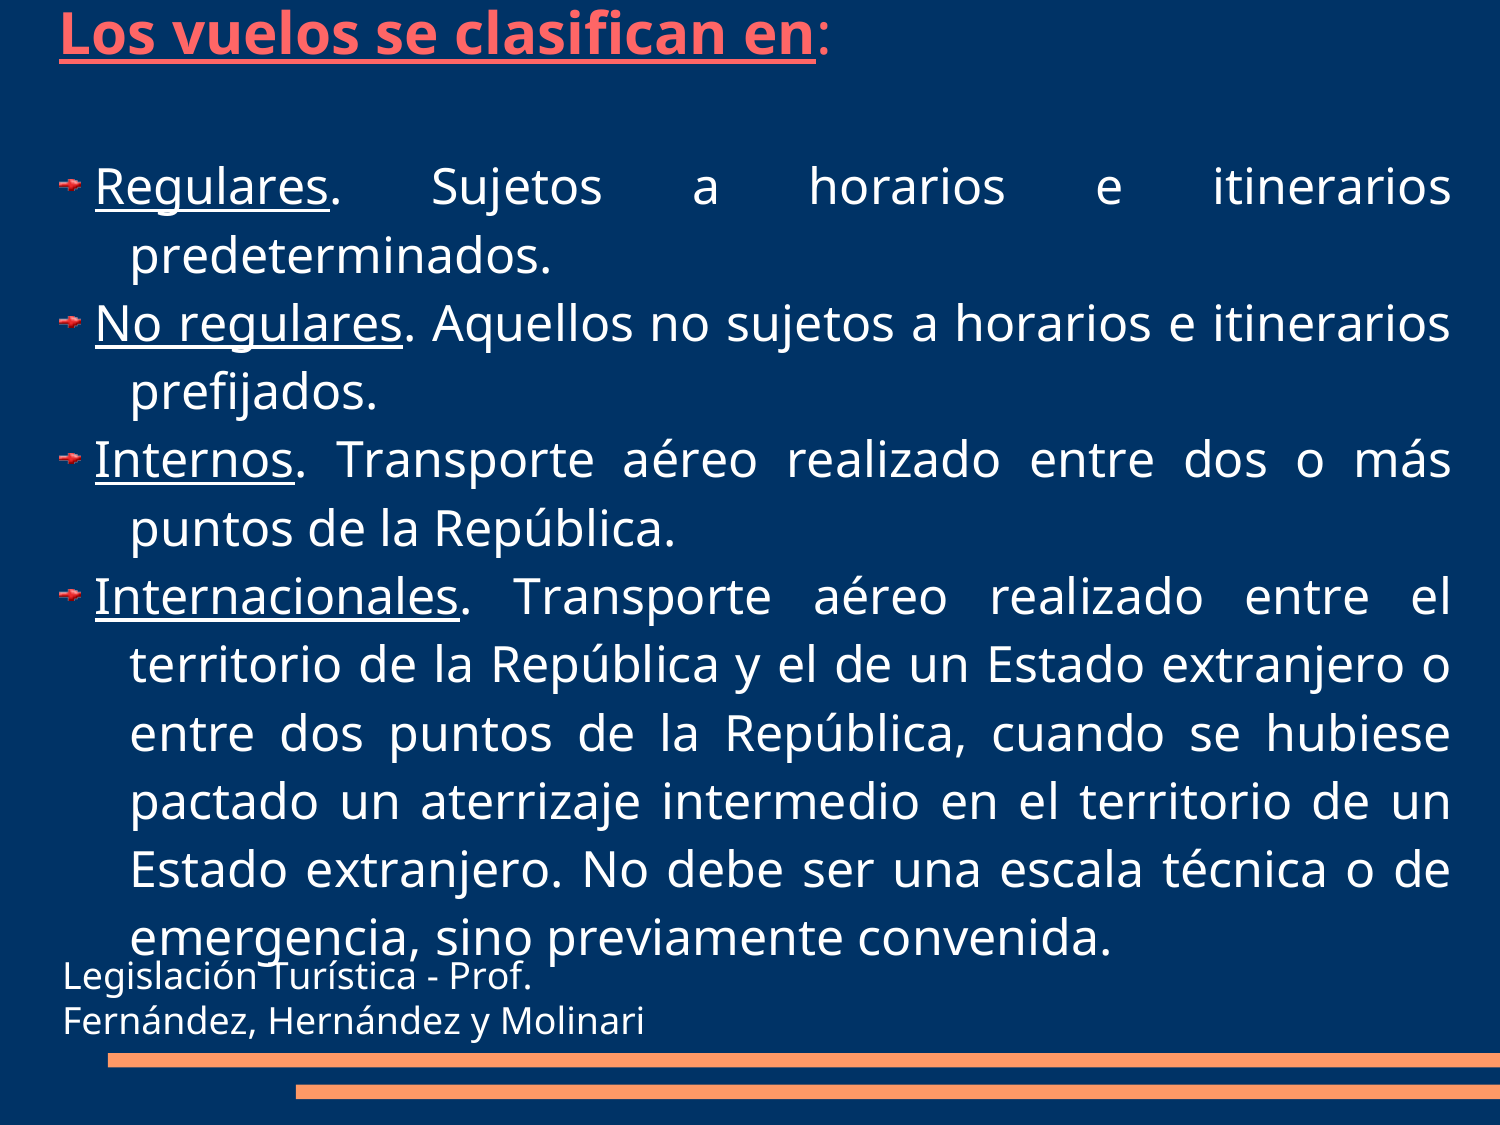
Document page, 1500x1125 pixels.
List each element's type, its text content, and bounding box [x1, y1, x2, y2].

footer Legislación Turística - Prof. Fernández, Hernández y Molinari [47, 944, 746, 995]
subtitle Los vuelos se clasifican en: Regulares. Sujetos a horarios e itinerarios predeterminados. No regulares. Aquellos no sujetos a horarios e itinerarios prefijados. Internos. Transporte aéreo realizado entre dos o más puntos de la República. Internacionales. Transporte aéreo realizado entre el territorio de la República y el de un Estado extranjero o entre dos puntos de la República, cuando se hubiese pactado un aterrizaje intermedio en el territorio de un Estado extranjero. No debe ser una escala técnica o de emergencia, sino previamente convenida. [59, 27, 1453, 936]
